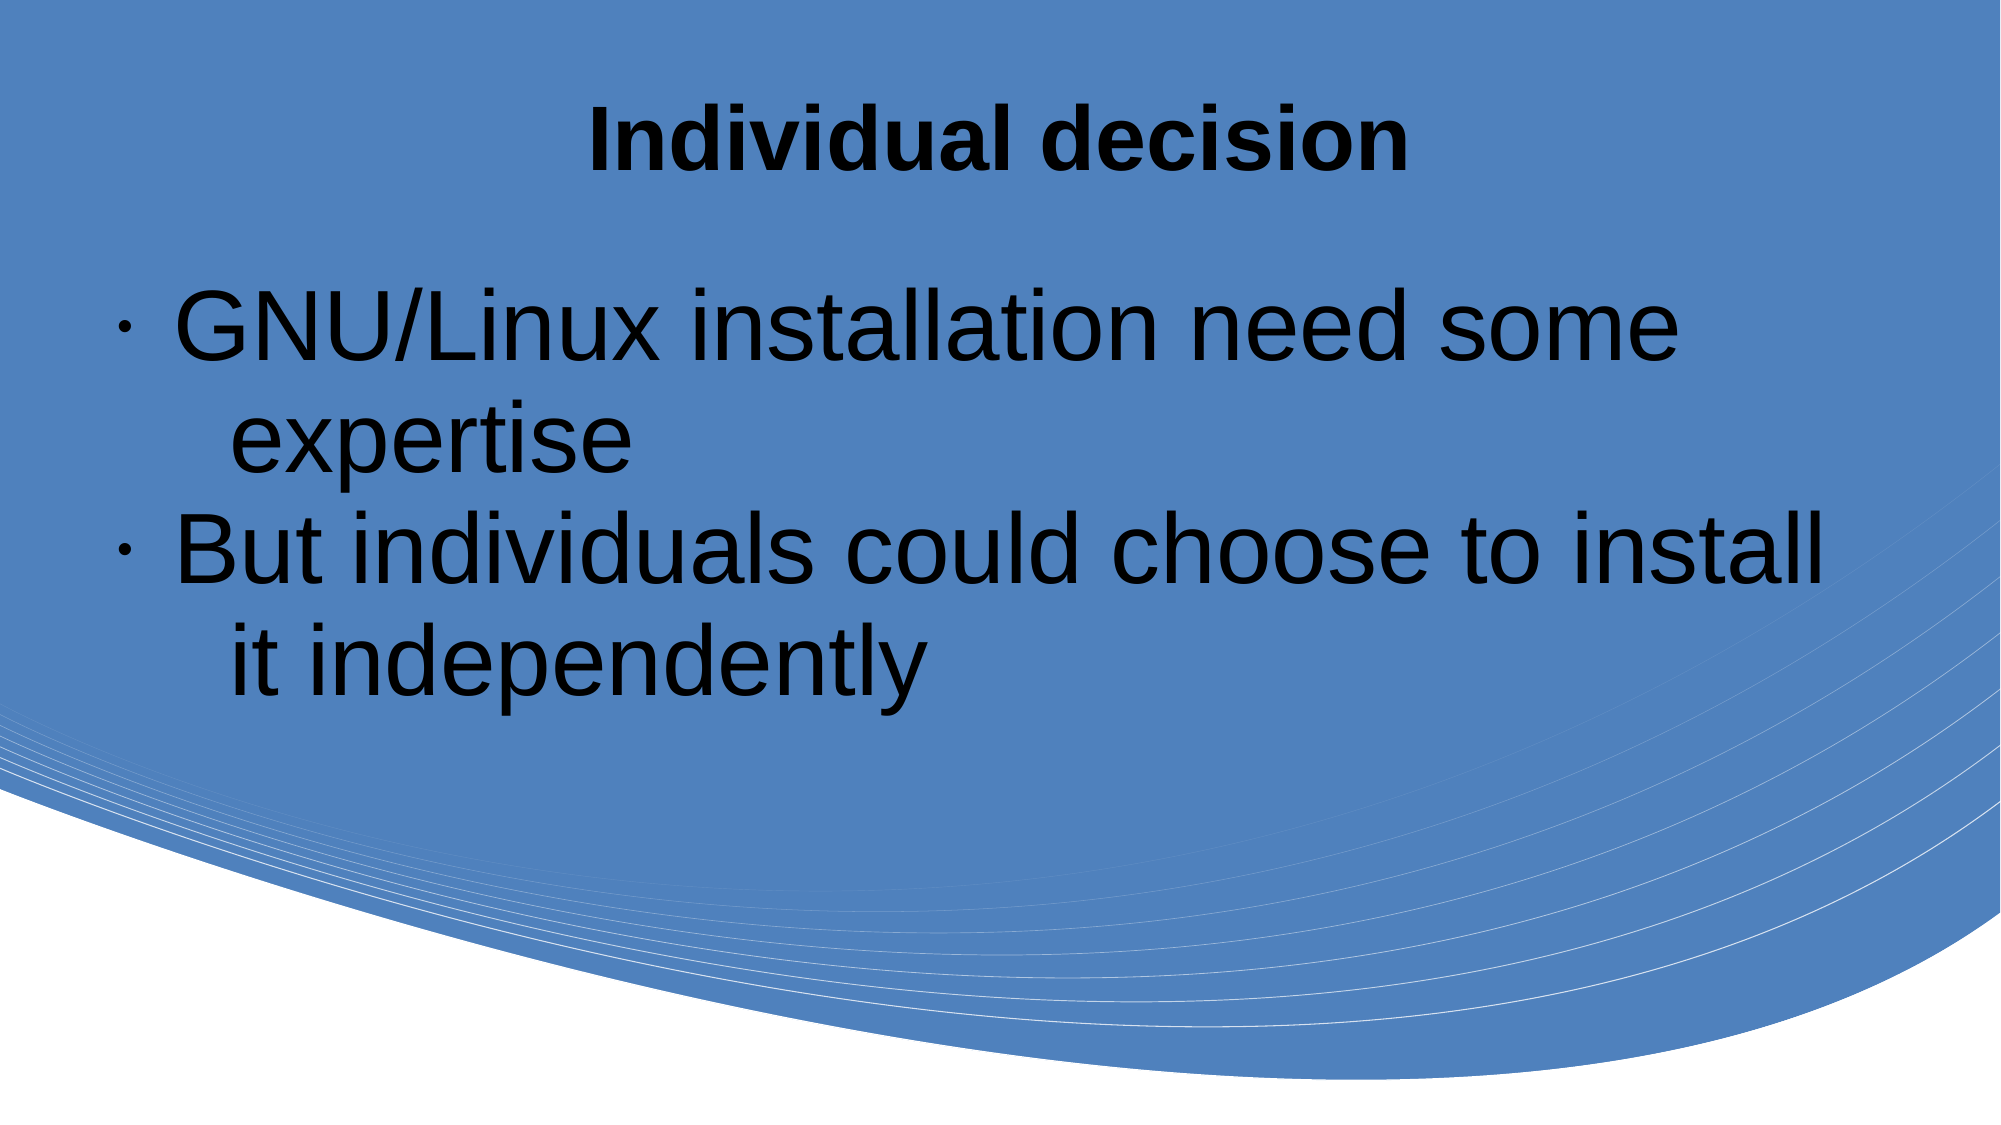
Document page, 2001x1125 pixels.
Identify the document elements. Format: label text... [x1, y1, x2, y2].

list GNU/Linux installation need some expertise But individuals could choose to install it independently [99, 262, 1900, 1005]
title Individual decision [99, 45, 1900, 233]
